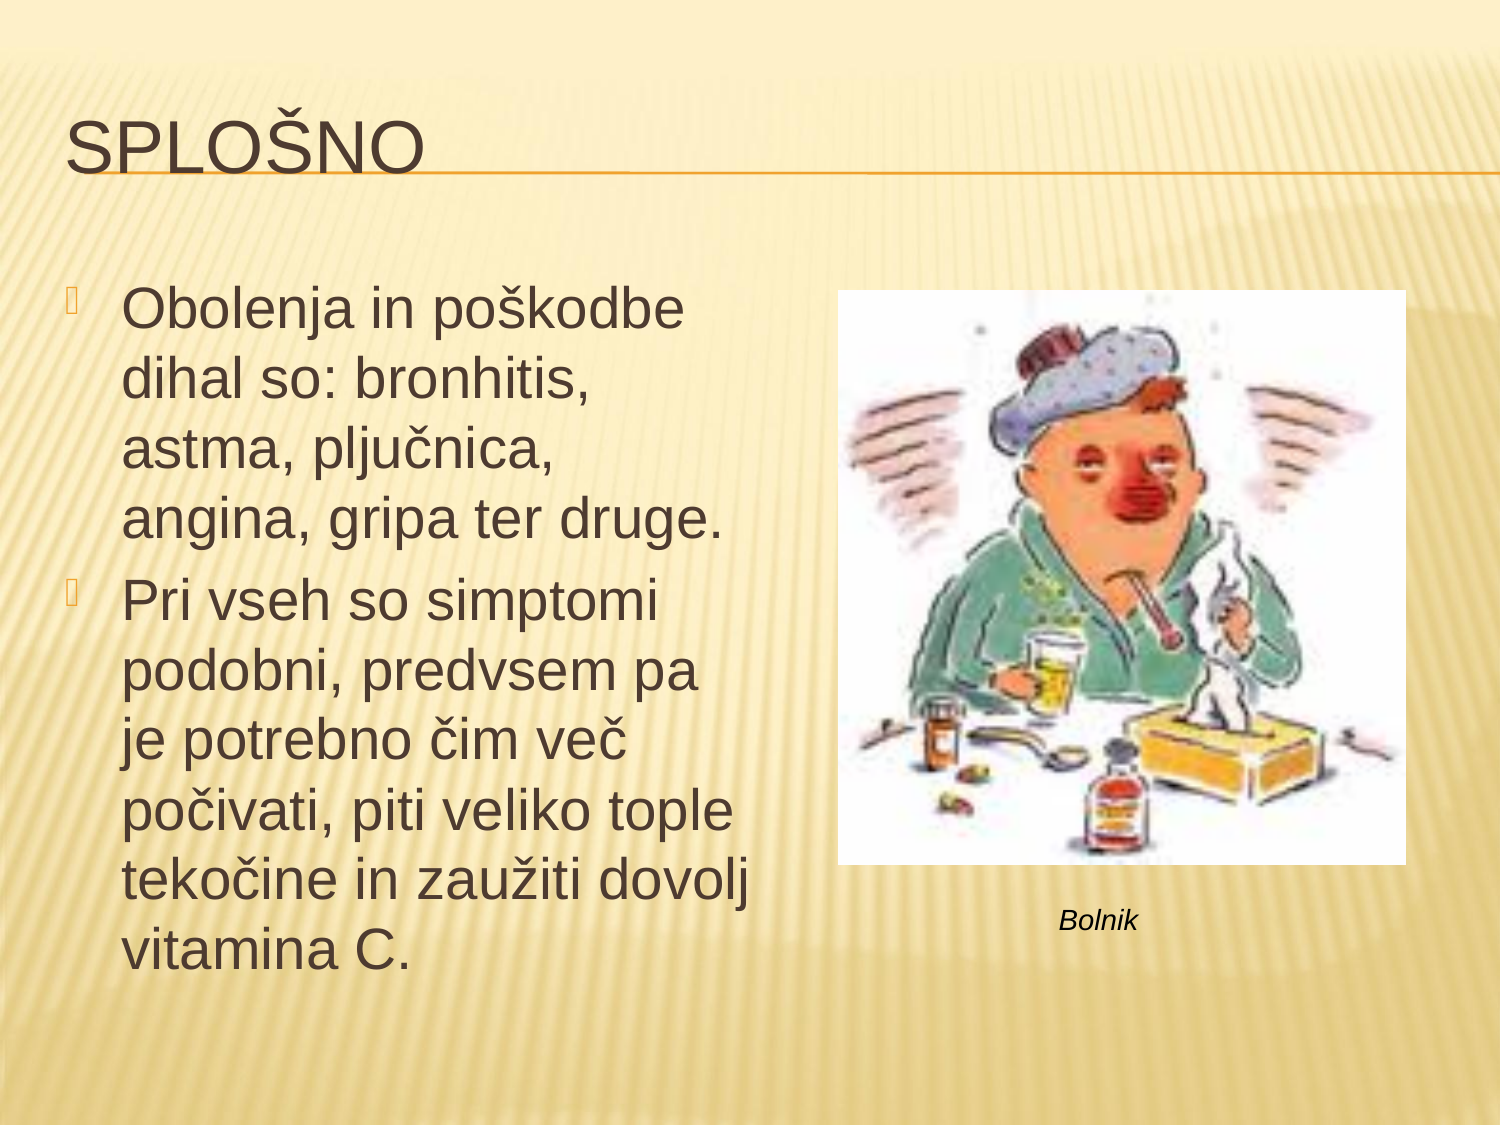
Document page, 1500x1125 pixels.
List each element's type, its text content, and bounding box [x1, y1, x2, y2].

text_box Bolnik [868, 893, 1329, 944]
title Splošno [49, 75, 1475, 213]
list Obolenja in poškodbe dihal so: bronhitis, astma, pljučnica, angina, gripa ter druge. Pri vseh so simptomi podobni, predvsem pa je potrebno čim več počivati, piti veliko tople tekočine in zaužiti dovolj vitamina C. [50, 262, 774, 1038]
picture [0, 0, 1500, 1125]
